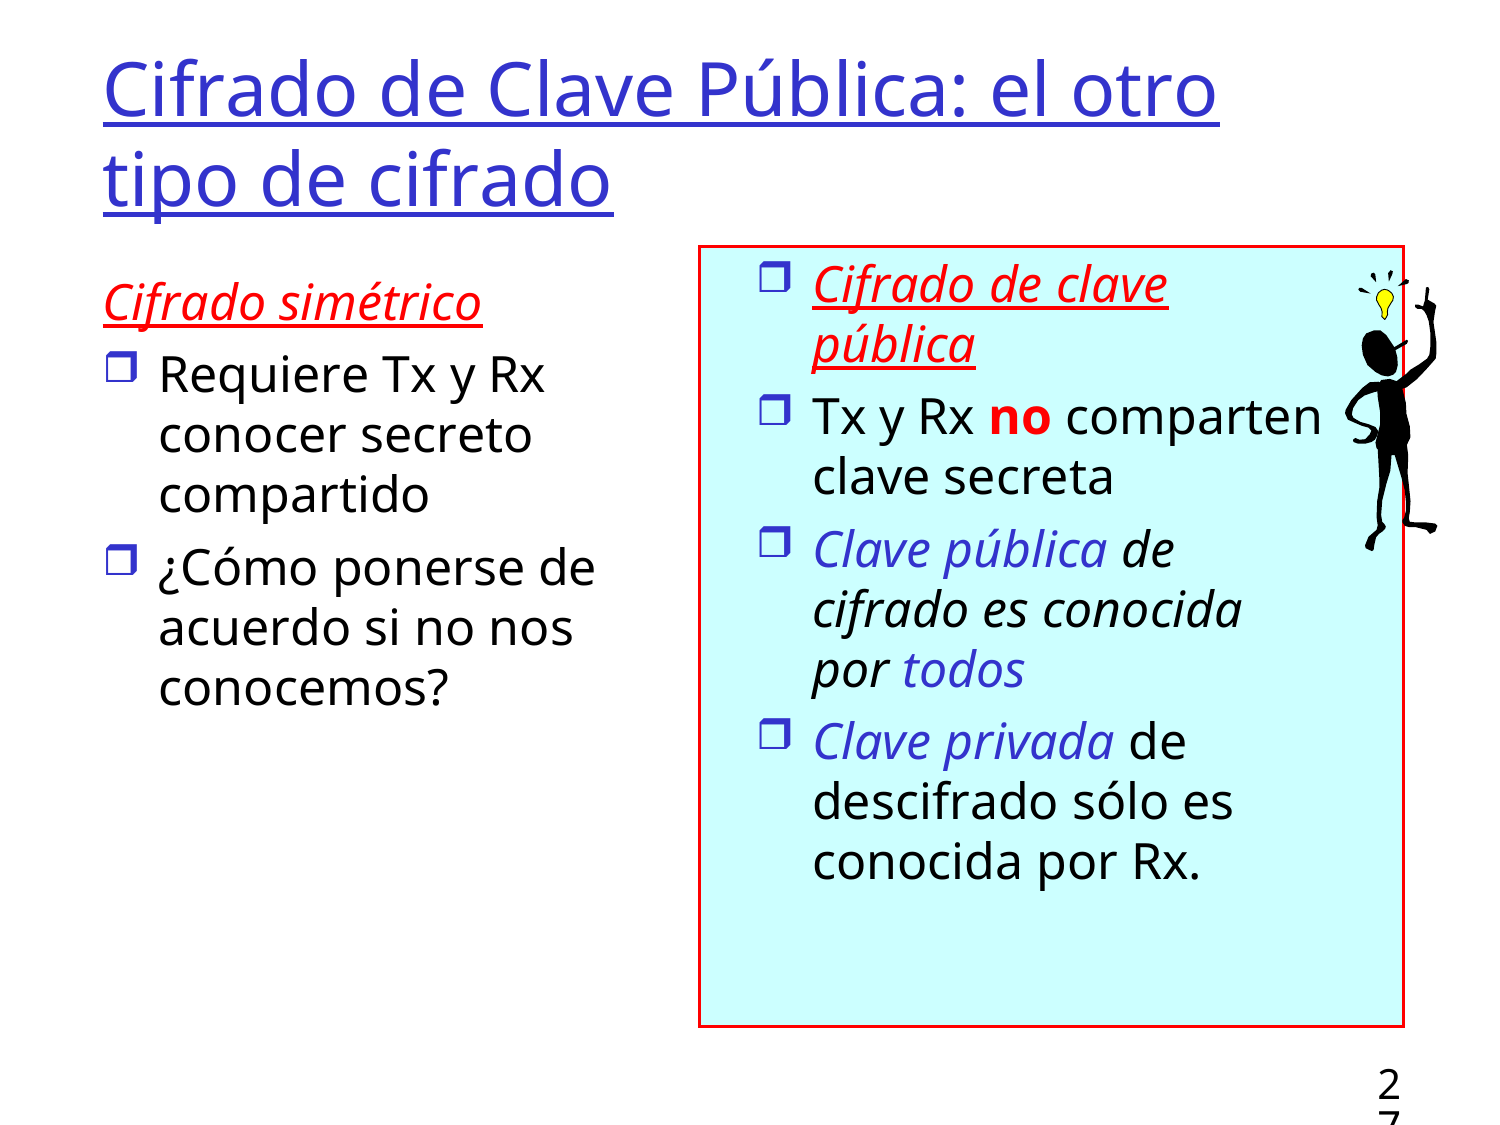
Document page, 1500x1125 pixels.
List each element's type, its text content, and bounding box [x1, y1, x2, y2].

text_box Cifrado de clave pública Tx y Rx no comparten clave secreta Clave pública de cifrado es conocida por todos Clave privada de descifrado sólo es conocida por Rx. [741, 244, 1342, 1008]
title Cifrado de Clave Pública: el otro tipo de cifrado [87, 33, 1363, 229]
text_box [699, 246, 1438, 1027]
list Cifrado simétrico Requiere Tx y Rx conocer secreto compartido ¿Cómo ponerse de acuerdo si no nos conocemos? [87, 262, 713, 1026]
